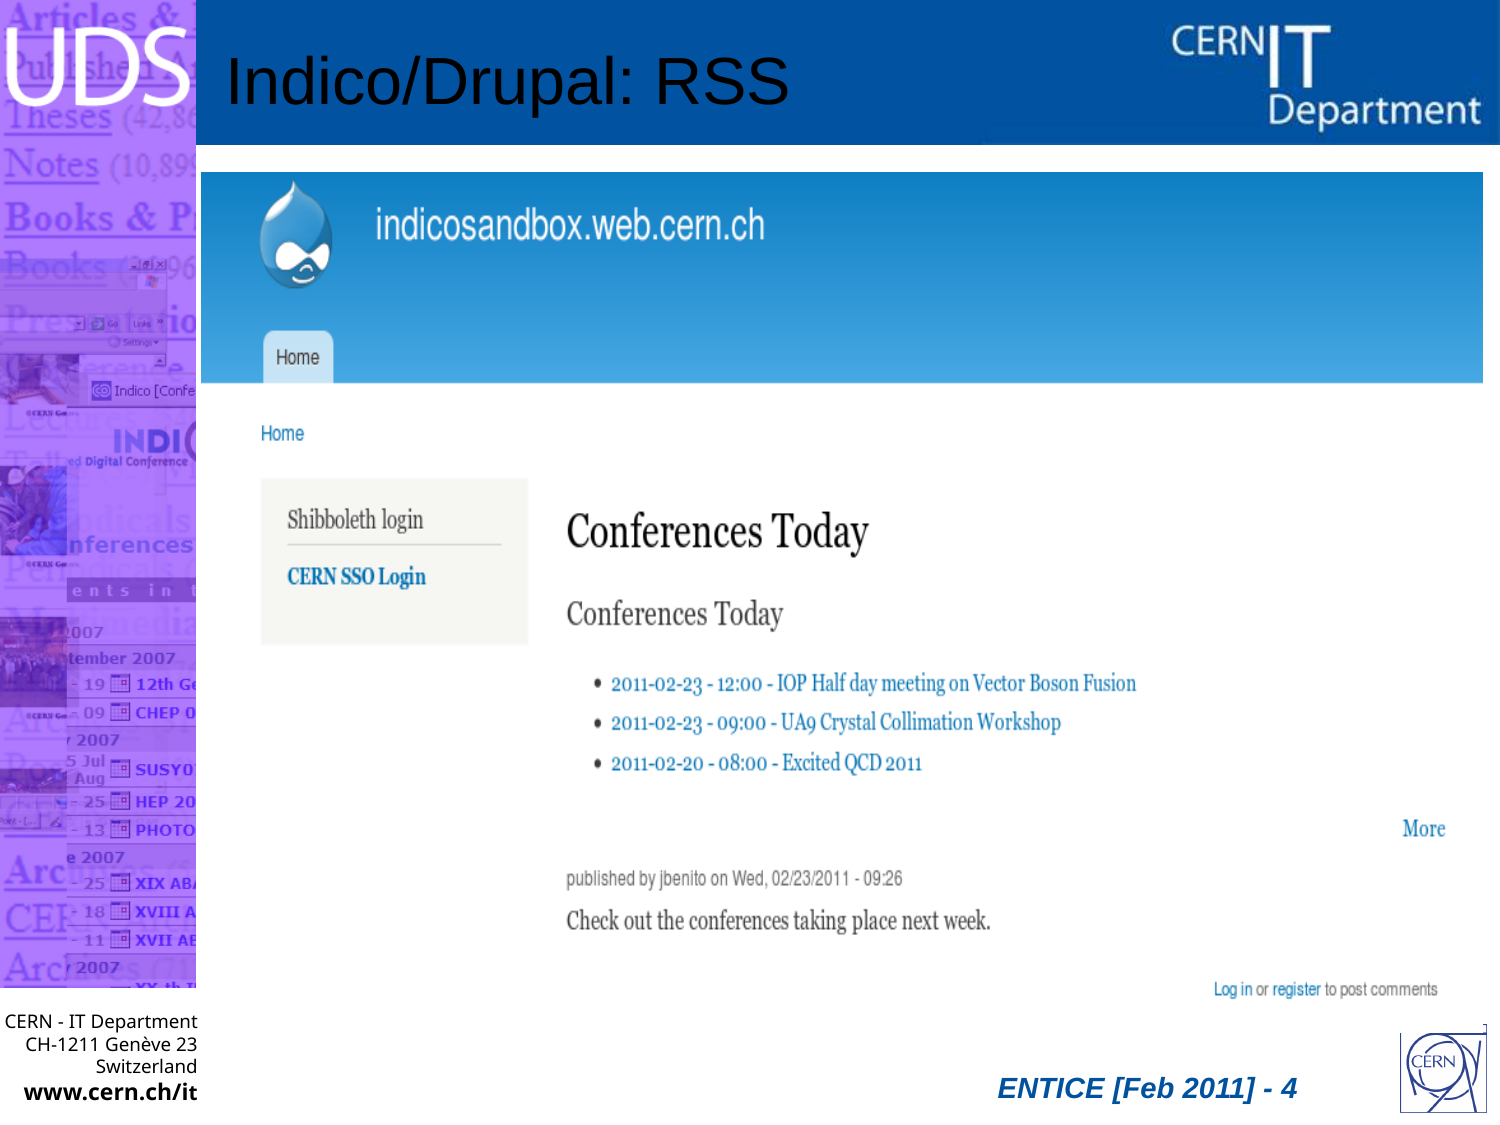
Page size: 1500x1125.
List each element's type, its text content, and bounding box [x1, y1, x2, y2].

picture [201, 172, 1487, 1113]
picture [0, 0, 1500, 988]
title Indico/Drupal: RSS [225, 19, 1125, 143]
